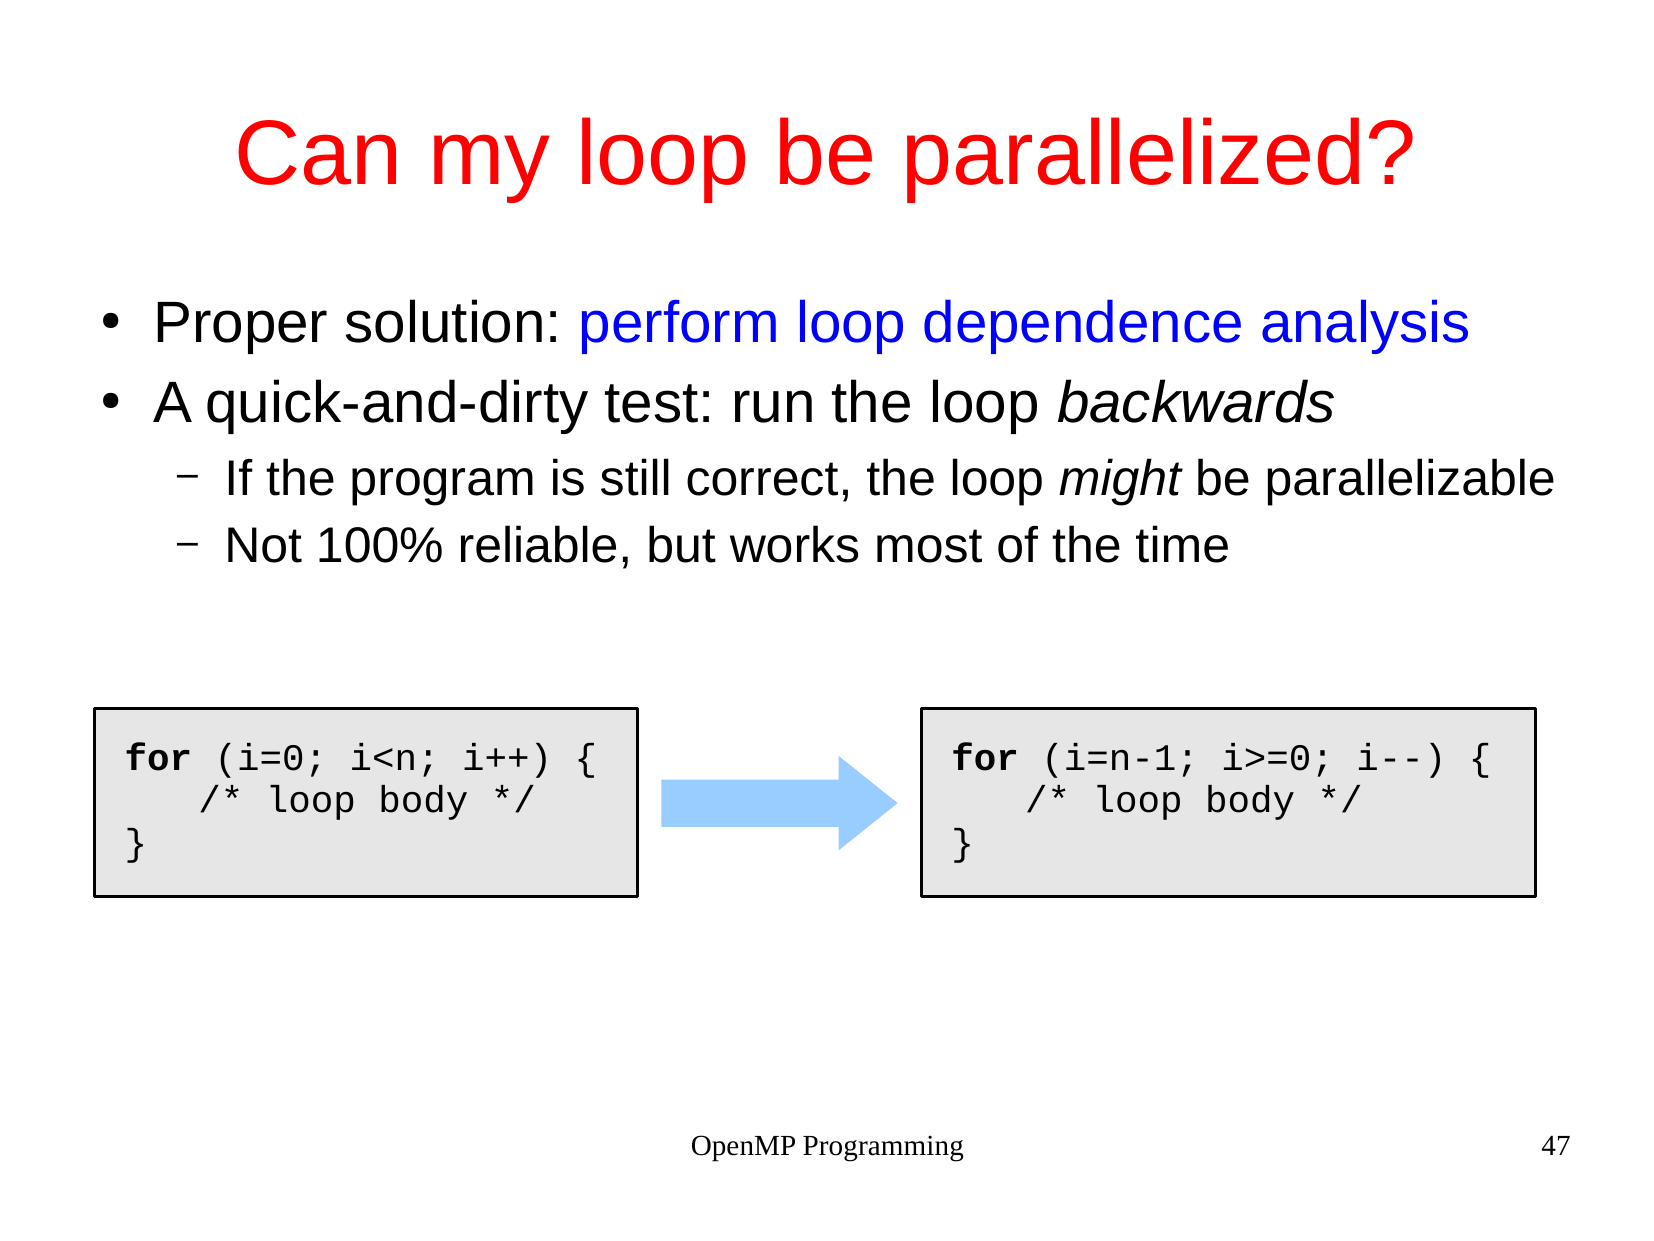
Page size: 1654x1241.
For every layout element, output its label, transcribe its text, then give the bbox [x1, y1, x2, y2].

title Can my loop be parallelized? [82, 49, 1571, 257]
text_box for (i=n-1; i>=0; i--) { /* loop body */ } [921, 708, 1536, 897]
text_box [661, 755, 898, 851]
text_box for (i=0; i<n; i++) { /* loop body */ } [94, 708, 638, 897]
list Proper solution: perform loop dependence analysis A quick-and-dirty test: run the loop backwards If the program is still correct, the loop might be parallelizable Not 100% reliable, but works most of the time [82, 290, 1571, 1109]
